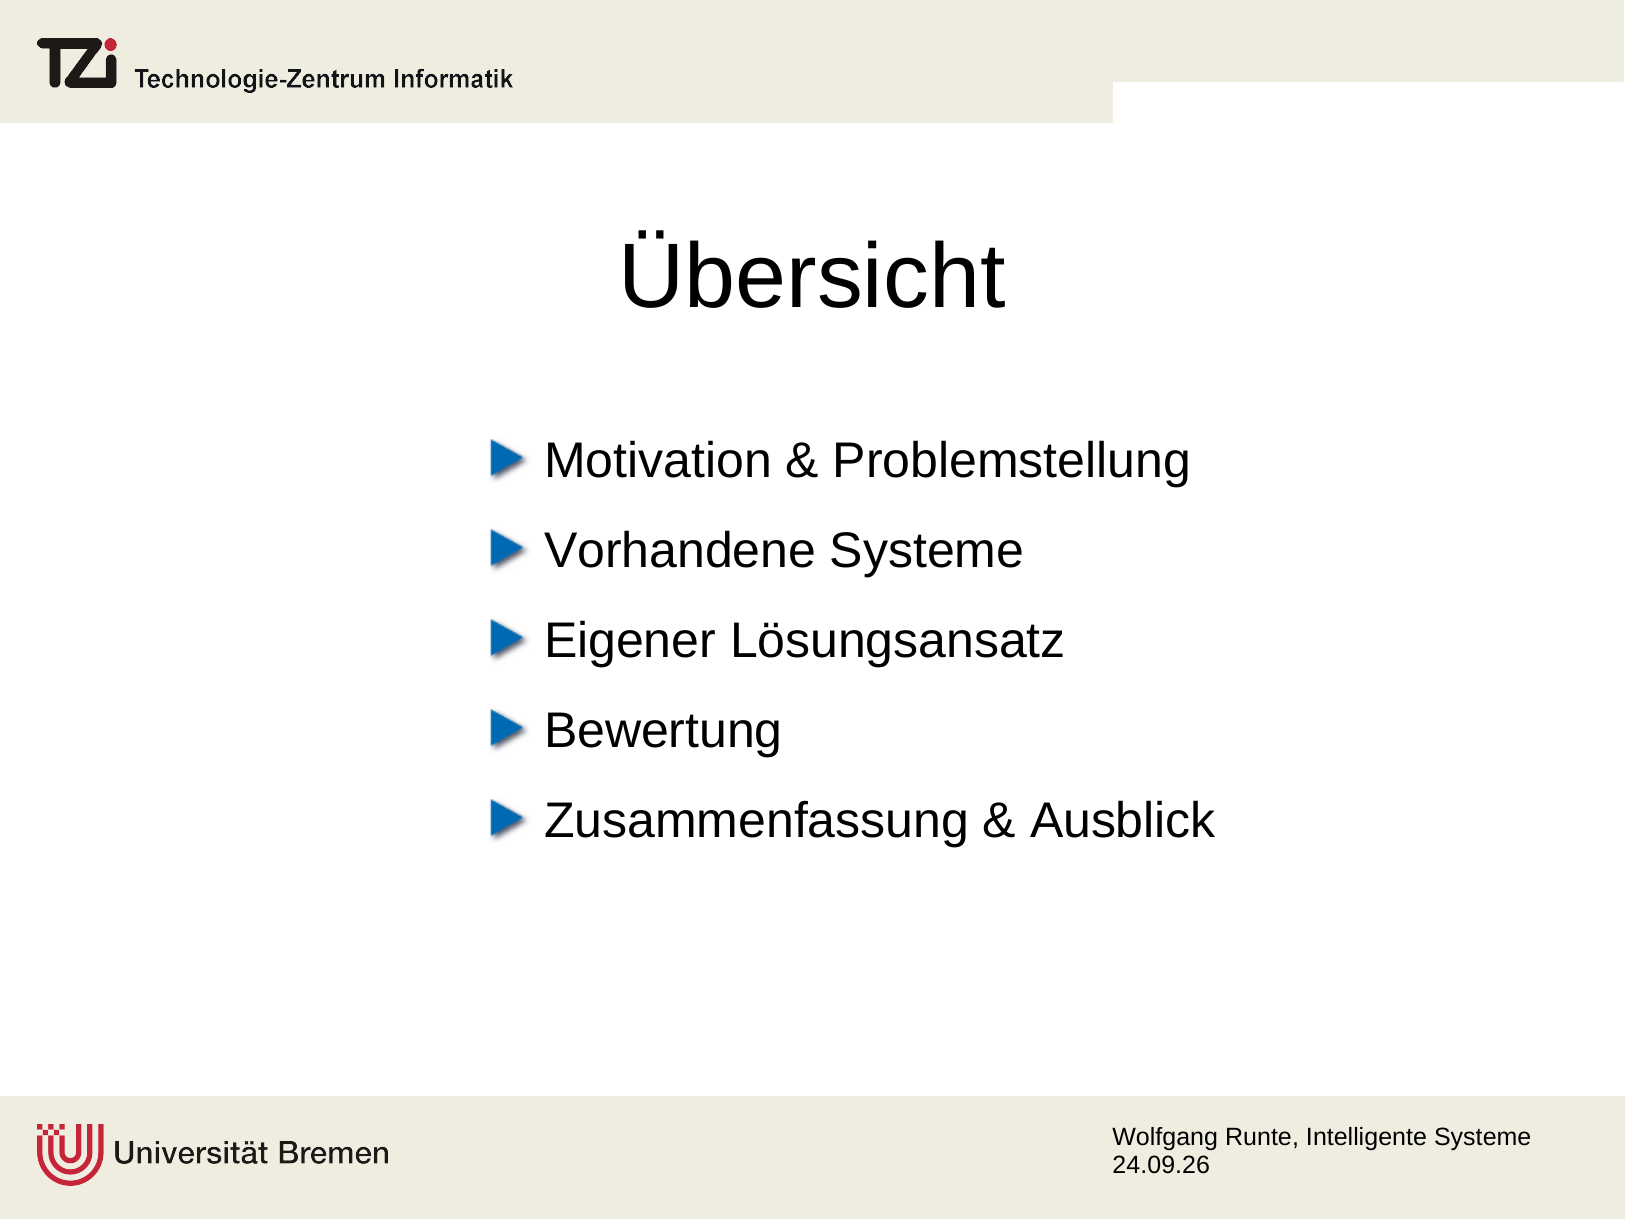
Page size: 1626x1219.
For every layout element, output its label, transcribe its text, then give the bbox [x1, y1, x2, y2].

list Motivation & Problemstellung Vorhandene Systeme Eigener Lösungsansatz Bewertung Zusammenfassung & Ausblick [488, 433, 1472, 945]
picture [37, 38, 513, 93]
picture [37, 1124, 388, 1186]
title Übersicht [112, 162, 1513, 393]
